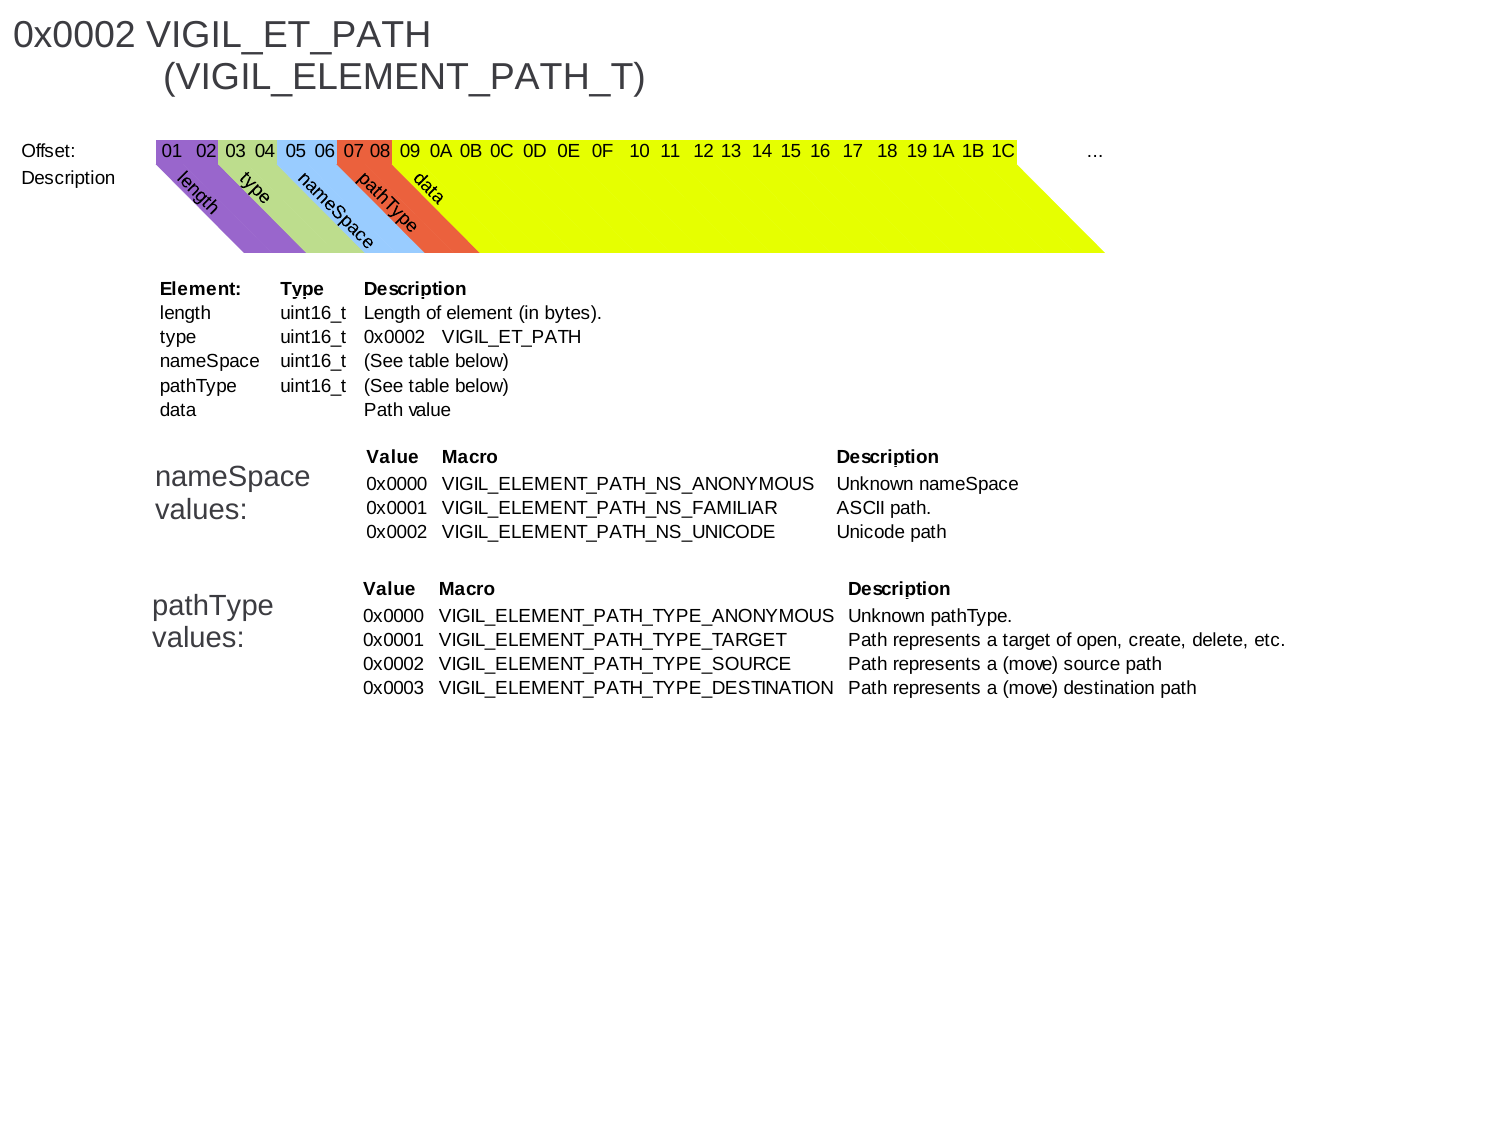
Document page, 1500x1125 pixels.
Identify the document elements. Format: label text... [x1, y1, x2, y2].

chart [19, 140, 1109, 255]
chart [361, 446, 1287, 704]
text_box 0x0002 VIGIL_ET_PATH (VIGIL_ELEMENT_PATH_T) [13, 13, 1423, 98]
text_box pathType values: [152, 588, 274, 655]
text_box nameSpace values: [155, 459, 312, 526]
chart [158, 277, 625, 426]
